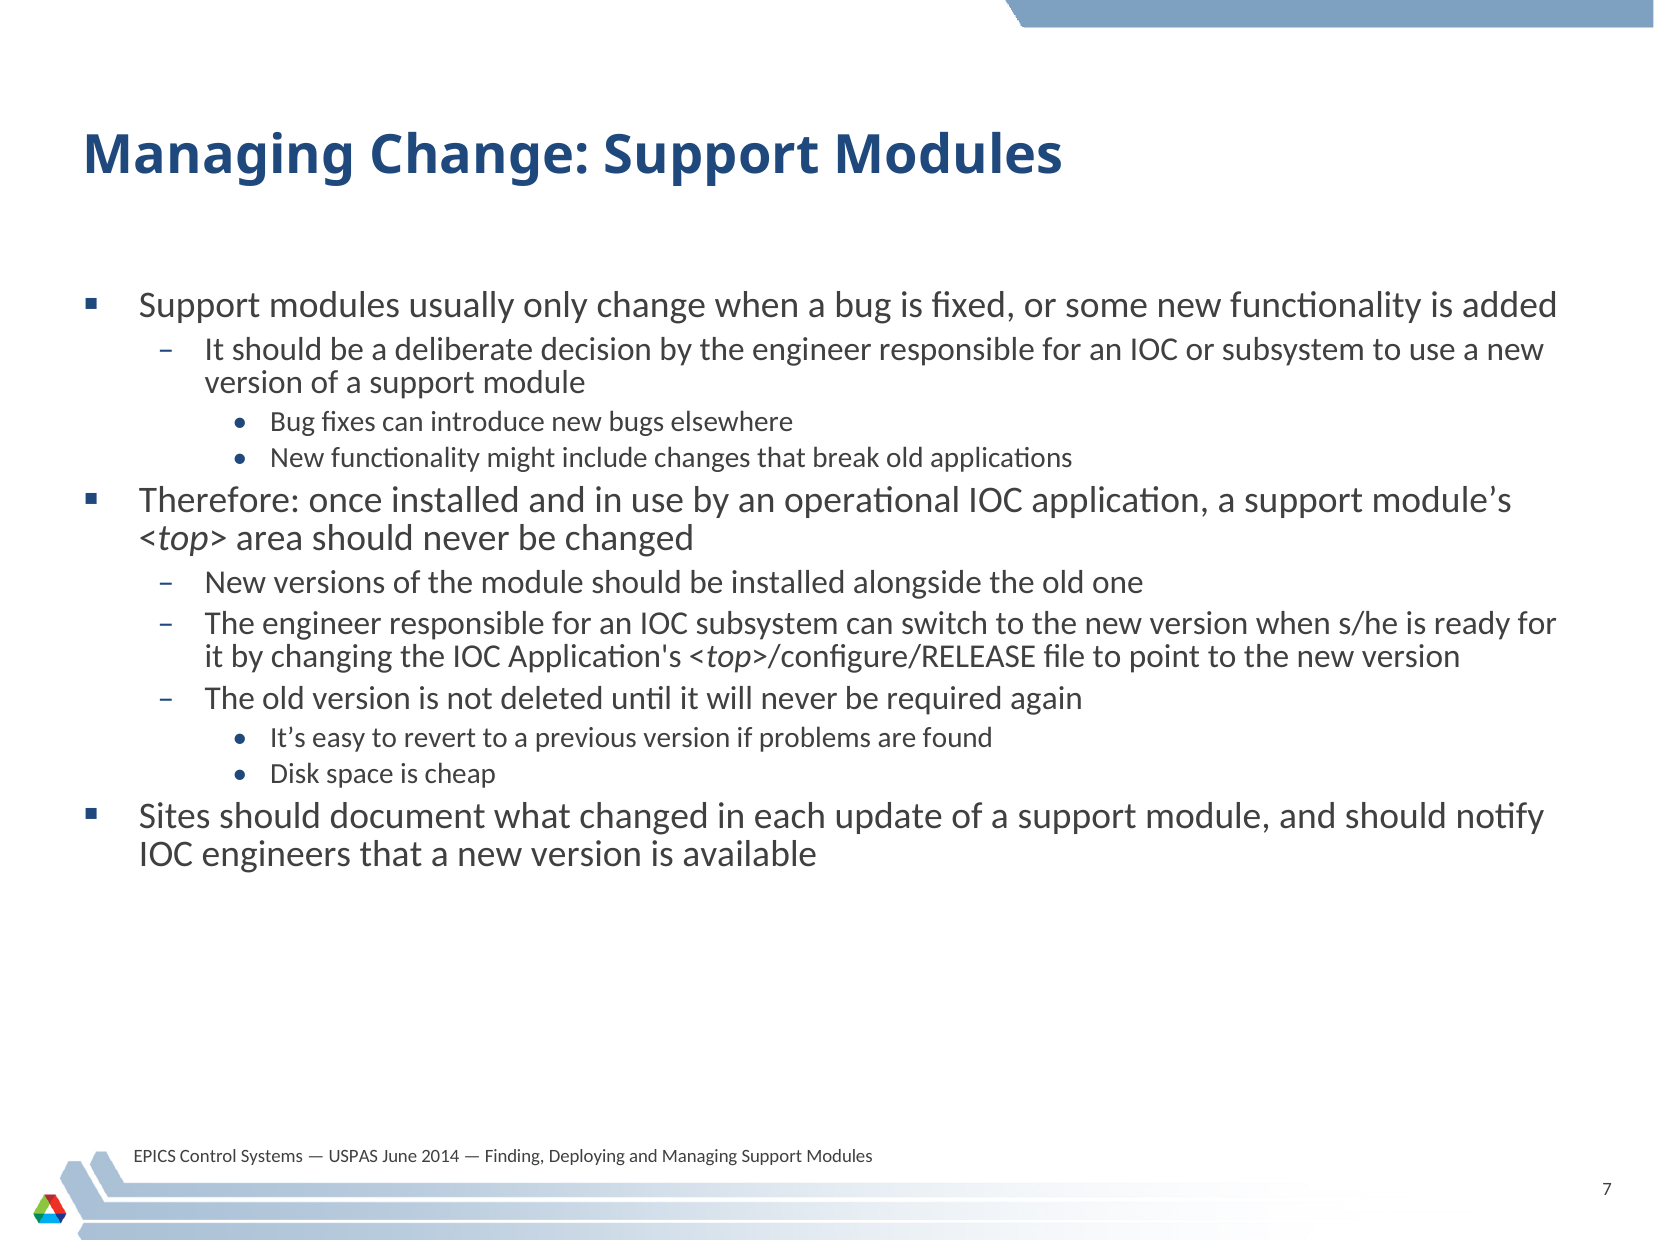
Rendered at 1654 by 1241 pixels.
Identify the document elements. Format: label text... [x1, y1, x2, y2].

picture [0, 0, 1654, 29]
picture [0, 1143, 1654, 1240]
title Managing Change: Support Modules [82, 49, 1571, 257]
list Support modules usually only change when a bug is fixed, or some new functionality is added It should be a deliberate decision by the engineer responsible for an IOC or subsystem to use a new version of a support module Bug fixes can introduce new bugs elsewhere New functionality might include changes that break old applications Therefore: once installed and in use by an operational IOC application, a support module’s <top> area should never be changed New versions of the module should be installed alongside the old one The engineer responsible for an IOC subsystem can switch to the new version when s/he is ready for it by changing the IOC Application's <top>/configure/RELEASE file to point to the new version The old version is not deleted until it will never be required again It’s easy to revert to a previous version if problems are found Disk space is cheap Sites should document what changed in each update of a support module, and should notify IOC engineers that a new version is available [82, 289, 1571, 986]
